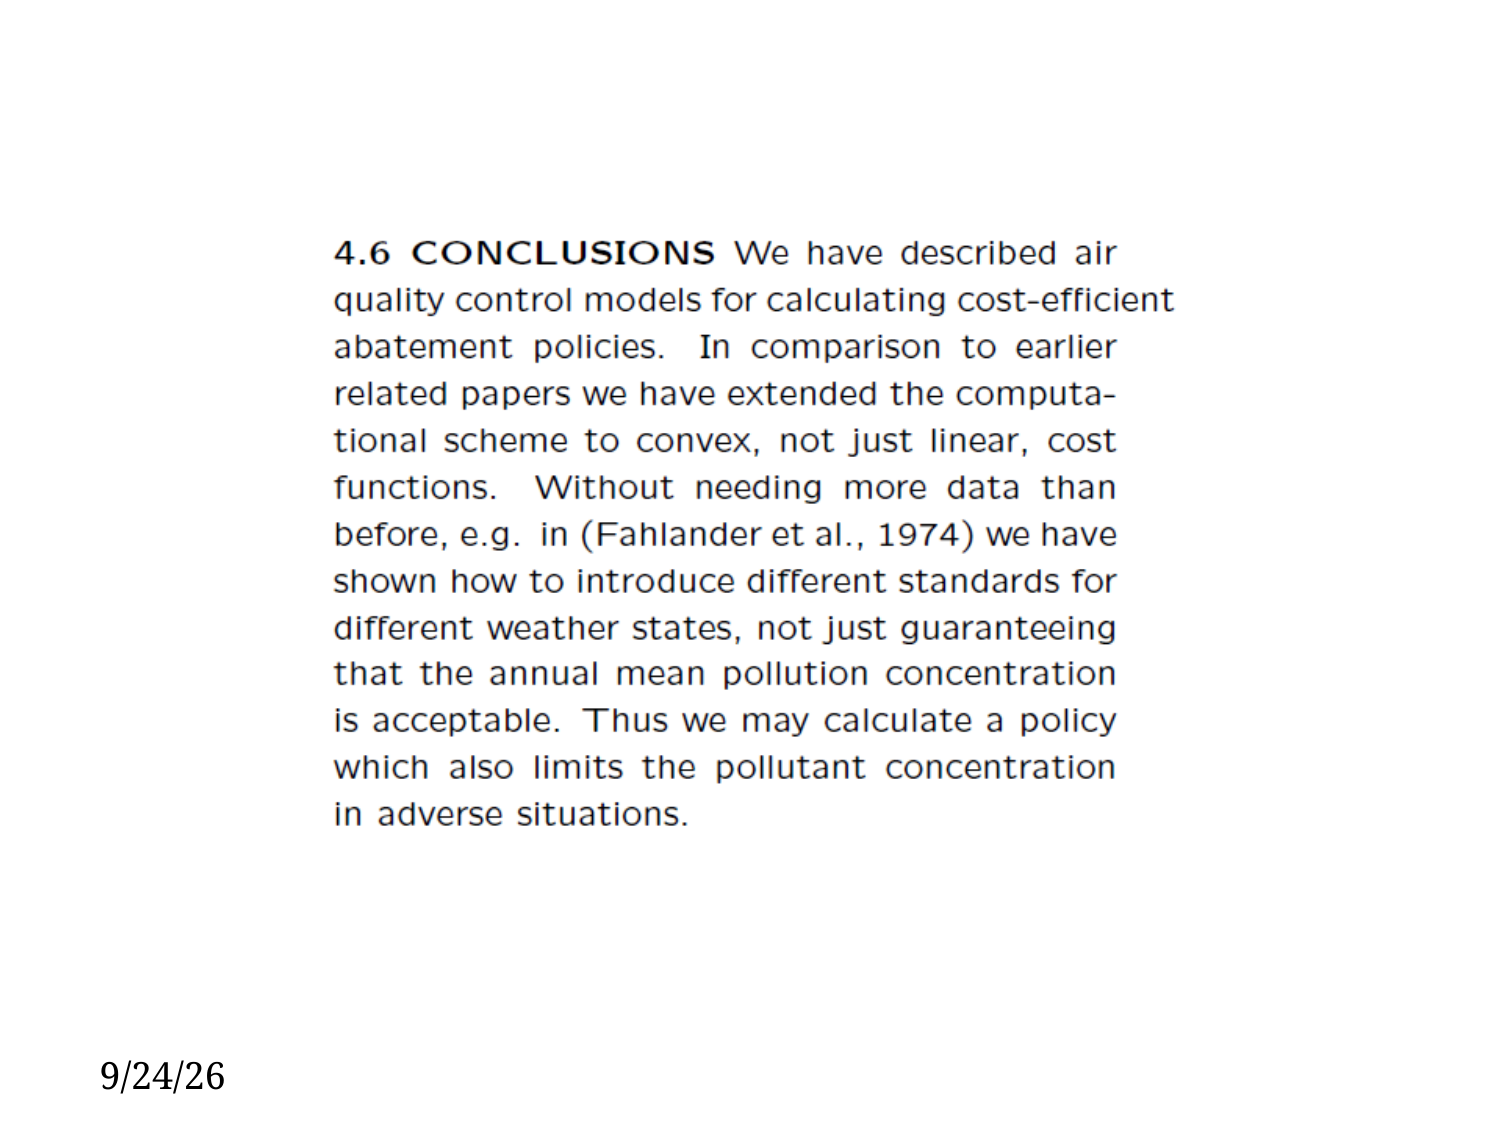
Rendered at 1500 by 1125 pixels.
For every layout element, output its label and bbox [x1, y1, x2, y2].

picture [312, 210, 1188, 915]
